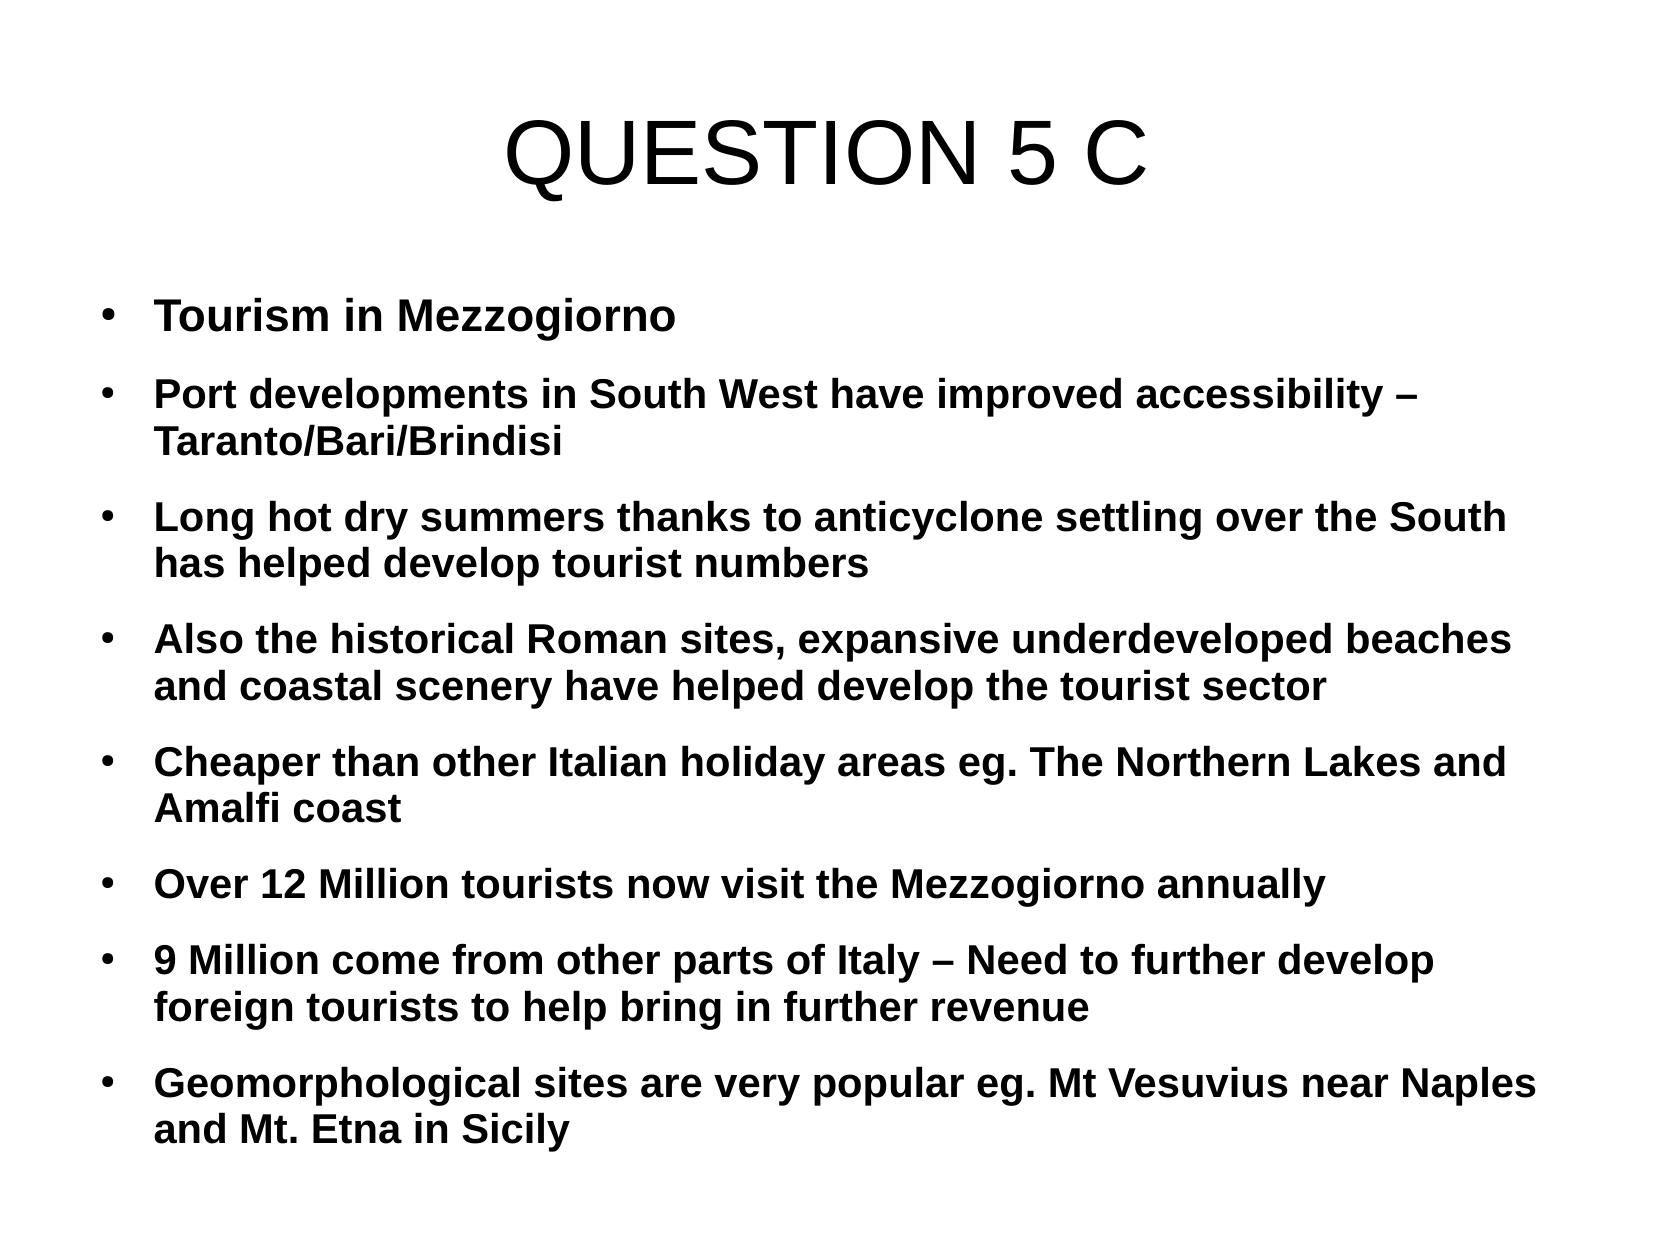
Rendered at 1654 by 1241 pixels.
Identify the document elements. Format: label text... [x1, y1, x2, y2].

title QUESTION 5 C [82, 56, 1571, 250]
list Tourism in Mezzogiorno Port developments in South West have improved accessibility – Taranto/Bari/Brindisi Long hot dry summers thanks to anticyclone settling over the South has helped develop tourist numbers Also the historical Roman sites, expansive underdeveloped beaches and coastal scenery have helped develop the tourist sector Cheaper than other Italian holiday areas eg. The Northern Lakes and Amalfi coast Over 12 Million tourists now visit the Mezzogiorno annually 9 Million come from other parts of Italy – Need to further develop foreign tourists to help bring in further revenue Geomorphological sites are very popular eg. Mt Vesuvius near Naples and Mt. Etna in Sicily [82, 290, 1571, 1167]
